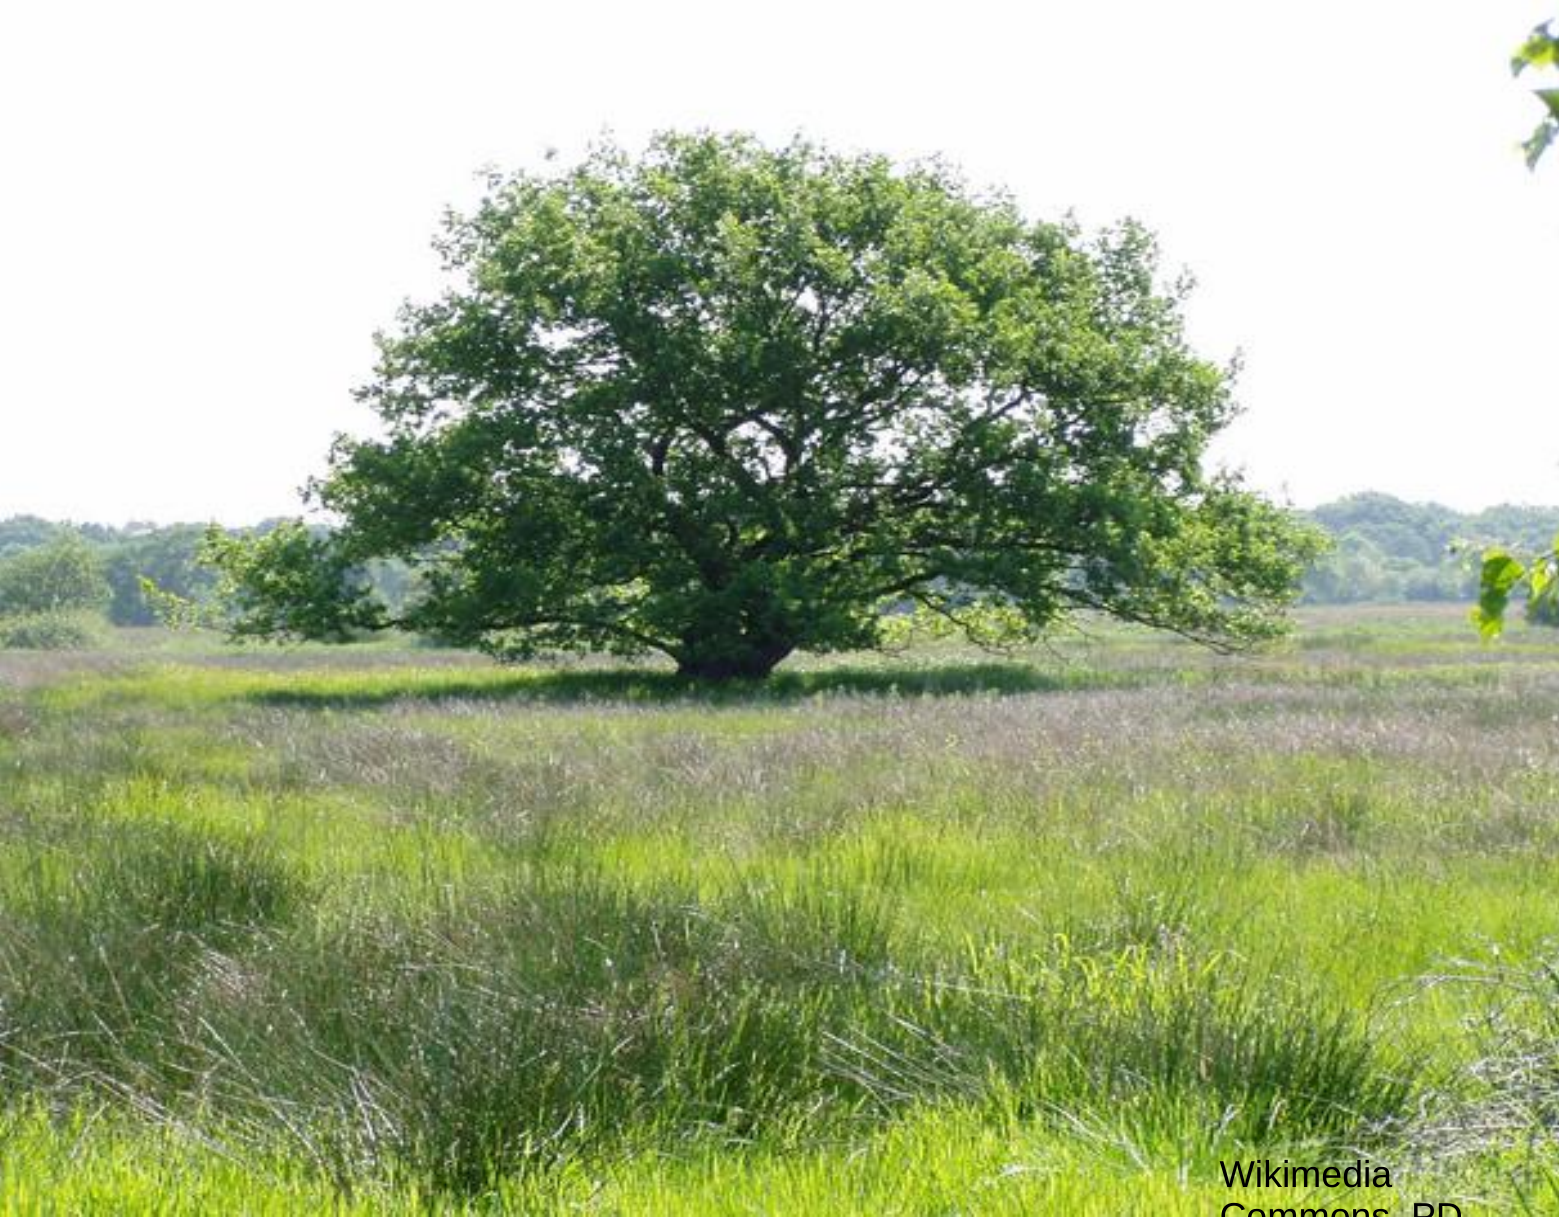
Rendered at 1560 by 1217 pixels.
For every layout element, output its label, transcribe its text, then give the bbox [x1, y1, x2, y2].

picture [1224, 1211, 1250, 1217]
picture [1376, 1211, 1414, 1217]
picture [1251, 1211, 1262, 1217]
picture [1263, 1211, 1270, 1217]
text_box Wikimedia Commons, PD [1204, 1145, 1559, 1211]
picture [1334, 1211, 1345, 1217]
picture [1346, 1211, 1353, 1217]
picture [1418, 1211, 1430, 1216]
picture [1326, 1211, 1333, 1217]
picture [1273, 1211, 1281, 1217]
picture [1356, 1211, 1365, 1217]
picture [1460, 1211, 1559, 1217]
picture [0, 0, 1559, 1217]
picture [1315, 1211, 1323, 1217]
picture [1284, 1211, 1292, 1217]
picture [1442, 1211, 1457, 1217]
picture [1304, 1211, 1312, 1217]
